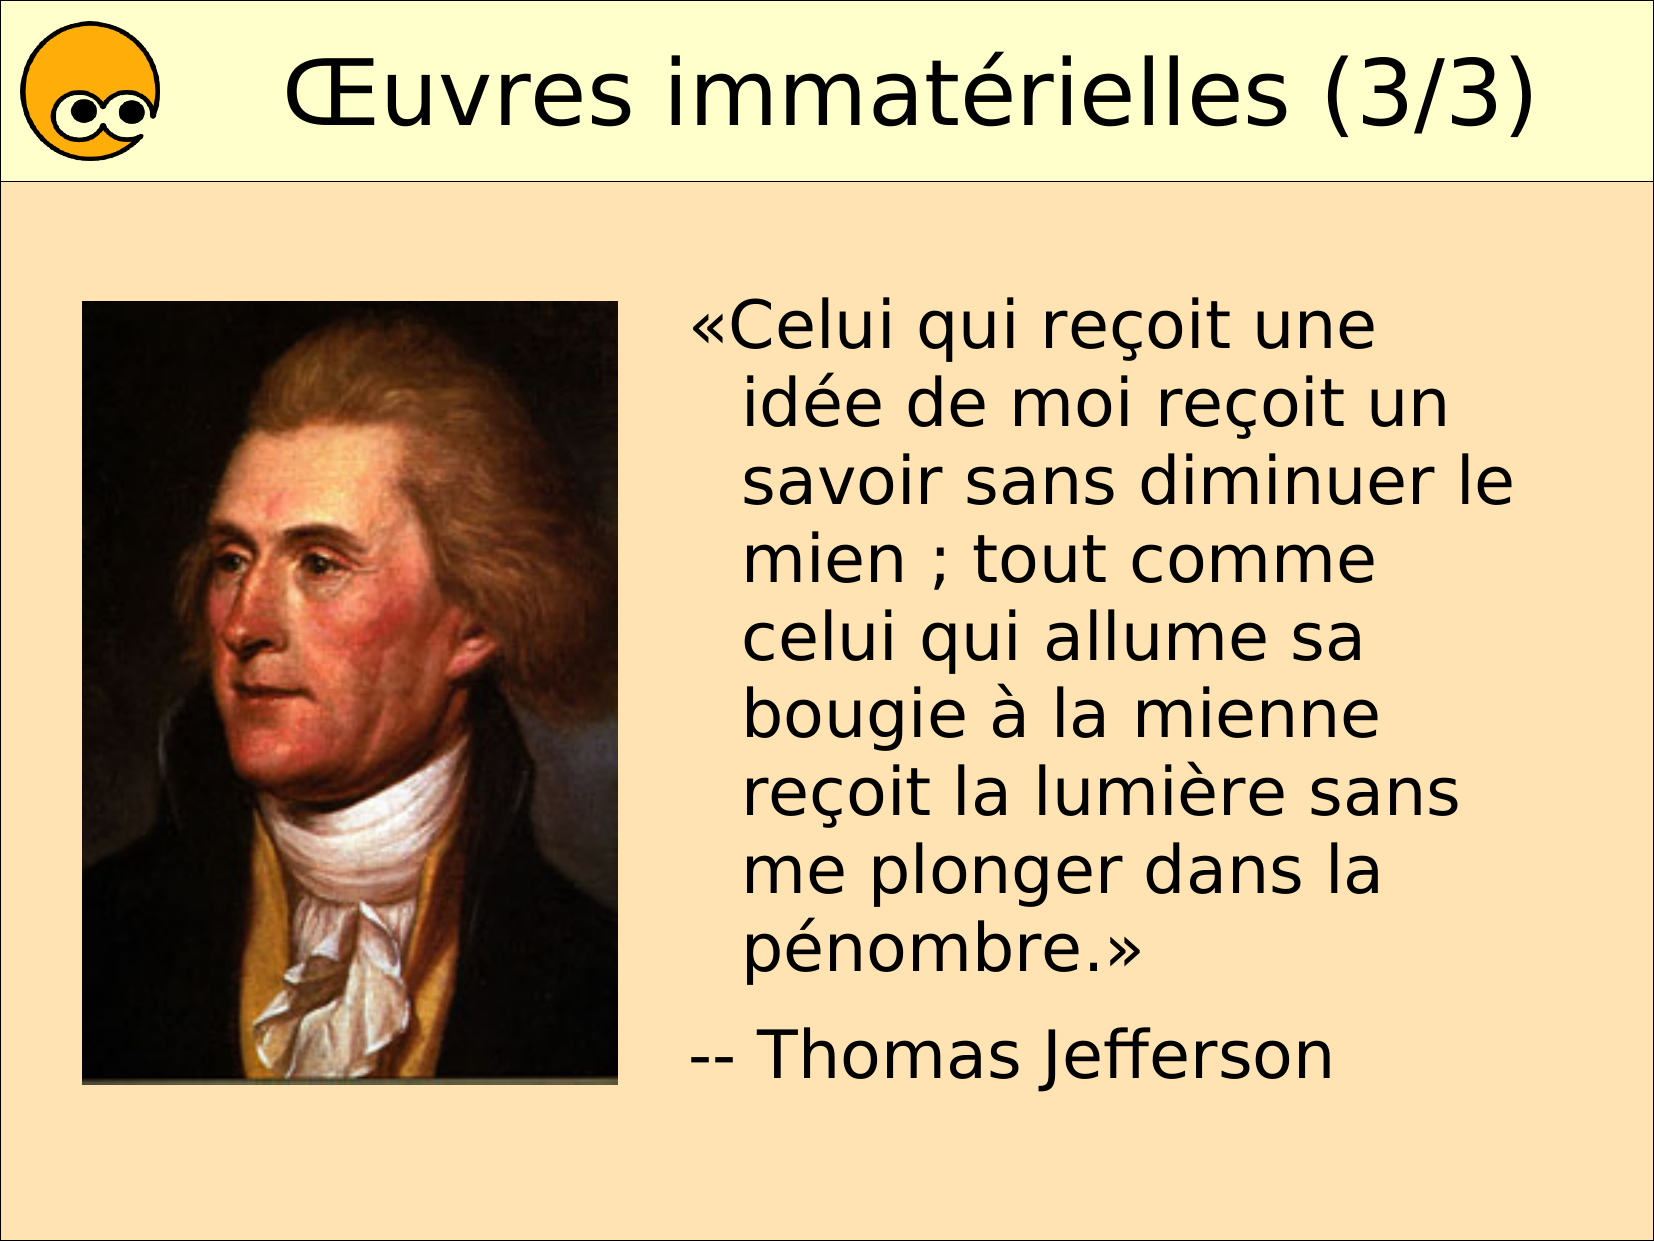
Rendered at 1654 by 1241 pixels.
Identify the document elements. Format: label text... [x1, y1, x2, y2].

picture [82, 301, 618, 1085]
title Œuvres immatérielles (3/3) [203, 33, 1620, 154]
list «Celui qui reçoit une idée de moi reçoit un savoir sans diminuer le mien ; tout comme celui qui allume sa bougie à la mienne reçoit la lumière sans me plonger dans la pénombre.» -- Thomas Jefferson [670, 286, 1532, 1120]
picture [20, 21, 160, 161]
